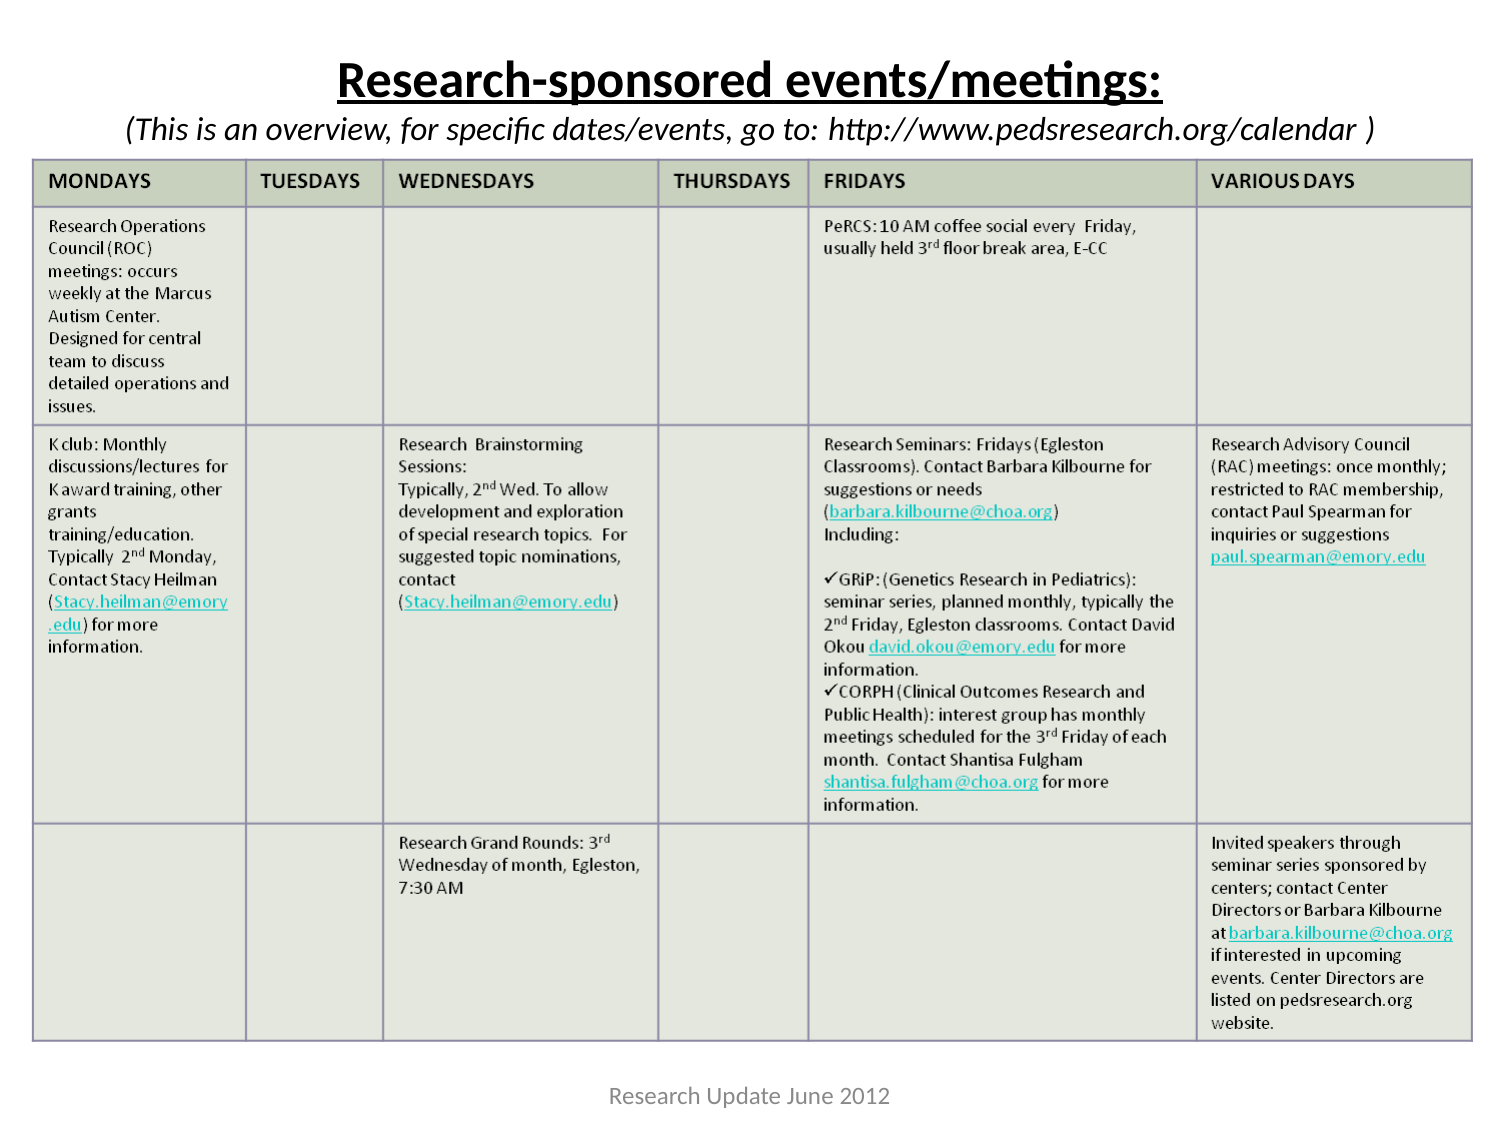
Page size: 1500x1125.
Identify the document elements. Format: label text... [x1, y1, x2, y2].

picture [21, 148, 1483, 1054]
text_box Research Update June 2012 [512, 1065, 988, 1125]
title Research-sponsored events/meetings: (This is an overview, for specific dates/events, go to: http://www.pedsresearch.org/calendar ) [75, 37, 1426, 138]
